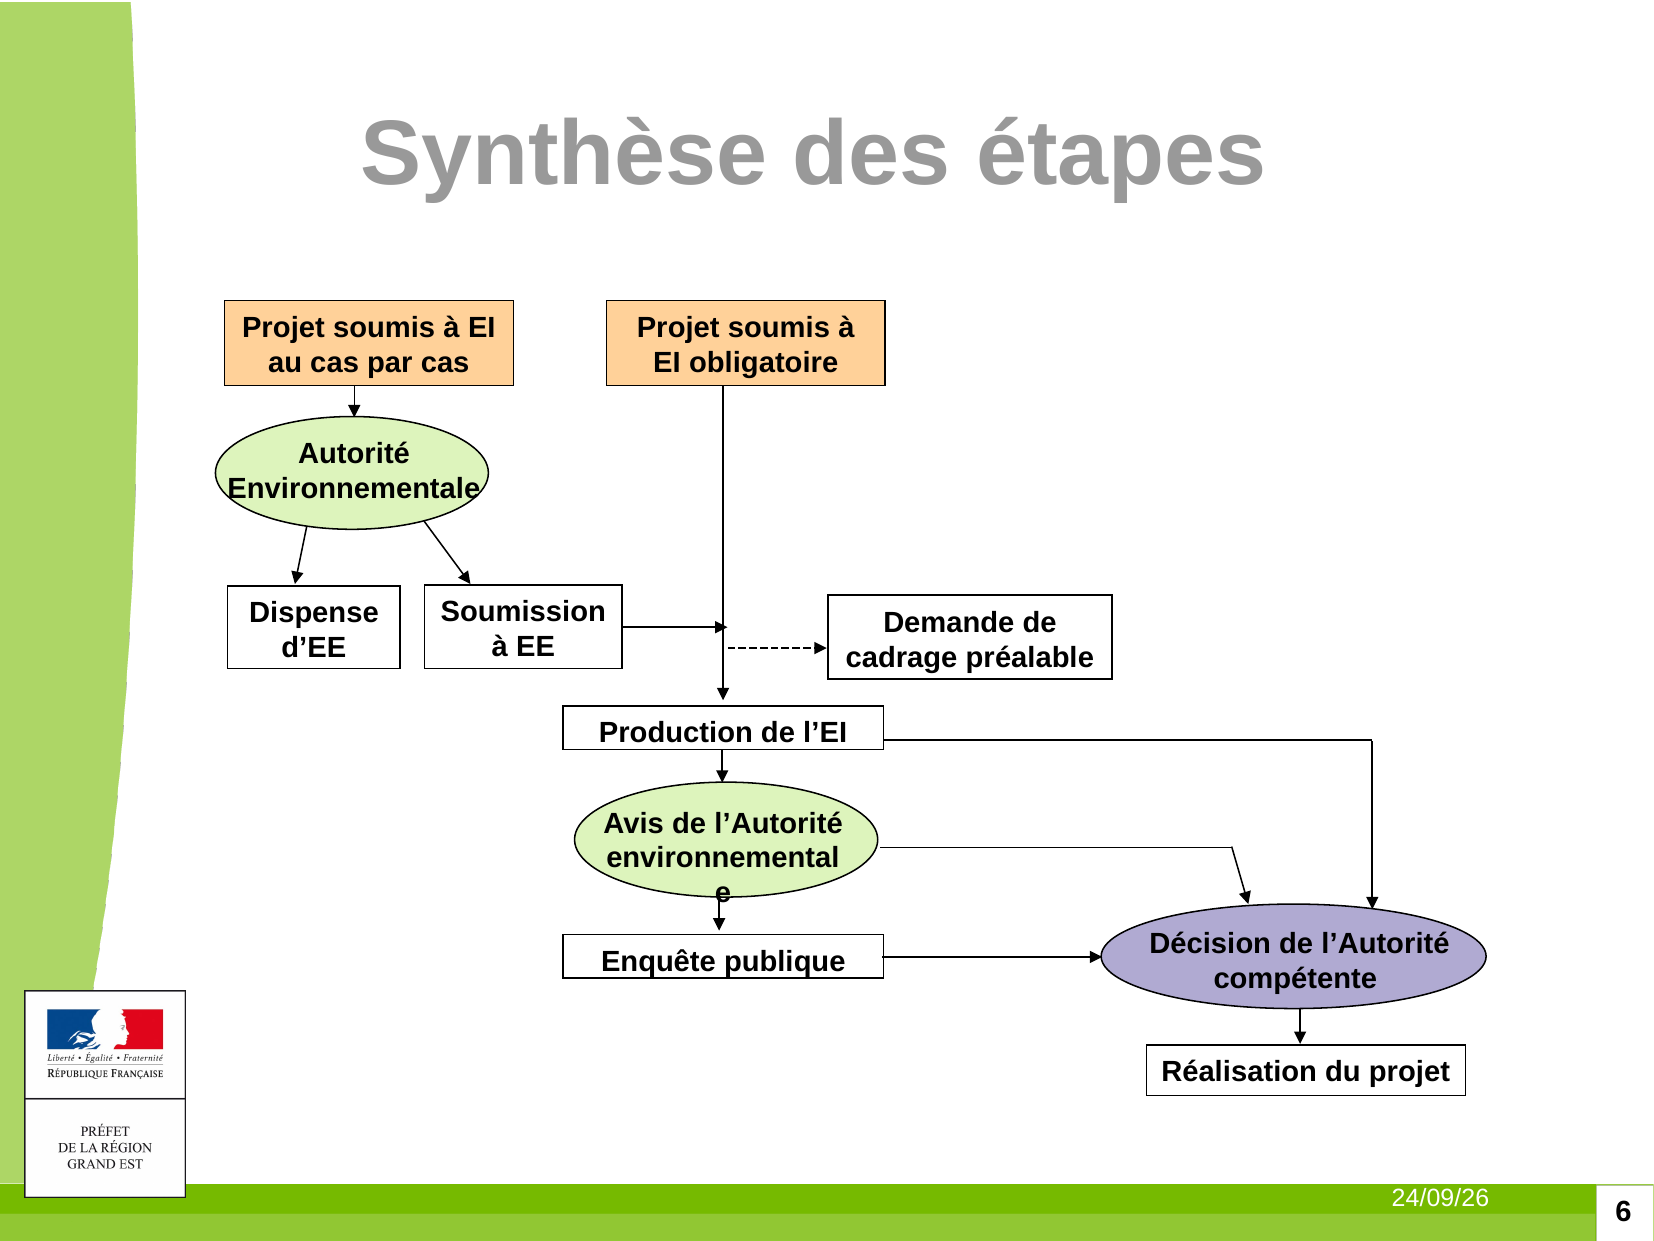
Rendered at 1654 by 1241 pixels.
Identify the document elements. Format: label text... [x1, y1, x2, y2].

text_box Avis de l’Autorité environnementale [584, 796, 862, 917]
text_box Décision de l’Autorité compétente [1124, 916, 1475, 1003]
text_box [1475, 938, 1487, 974]
text_box Projet soumis à EI obligatoire [606, 300, 886, 386]
text_box [1101, 931, 1124, 981]
text_box Soumission à EE [424, 585, 623, 669]
text_box [862, 814, 878, 866]
text_box [255, 513, 448, 530]
text_box Projet soumis à EI au cas par cas [224, 300, 514, 386]
text_box [1207, 1003, 1380, 1009]
text_box [627, 782, 825, 796]
text_box [276, 416, 428, 426]
text_box [1171, 904, 1417, 916]
text_box [574, 819, 584, 860]
text_box Réalisation du projet [1146, 1044, 1466, 1096]
text_box Dispense d’EE [227, 585, 401, 669]
text_box Production de l’EI [562, 705, 884, 750]
text_box Enquête publique [562, 934, 884, 978]
text_box Demande de cadrage préalable [828, 595, 1112, 680]
text_box Autorité Environnementale [201, 426, 507, 513]
title Synthèse des étapes [82, 49, 1571, 257]
picture [0, 2, 1654, 1241]
